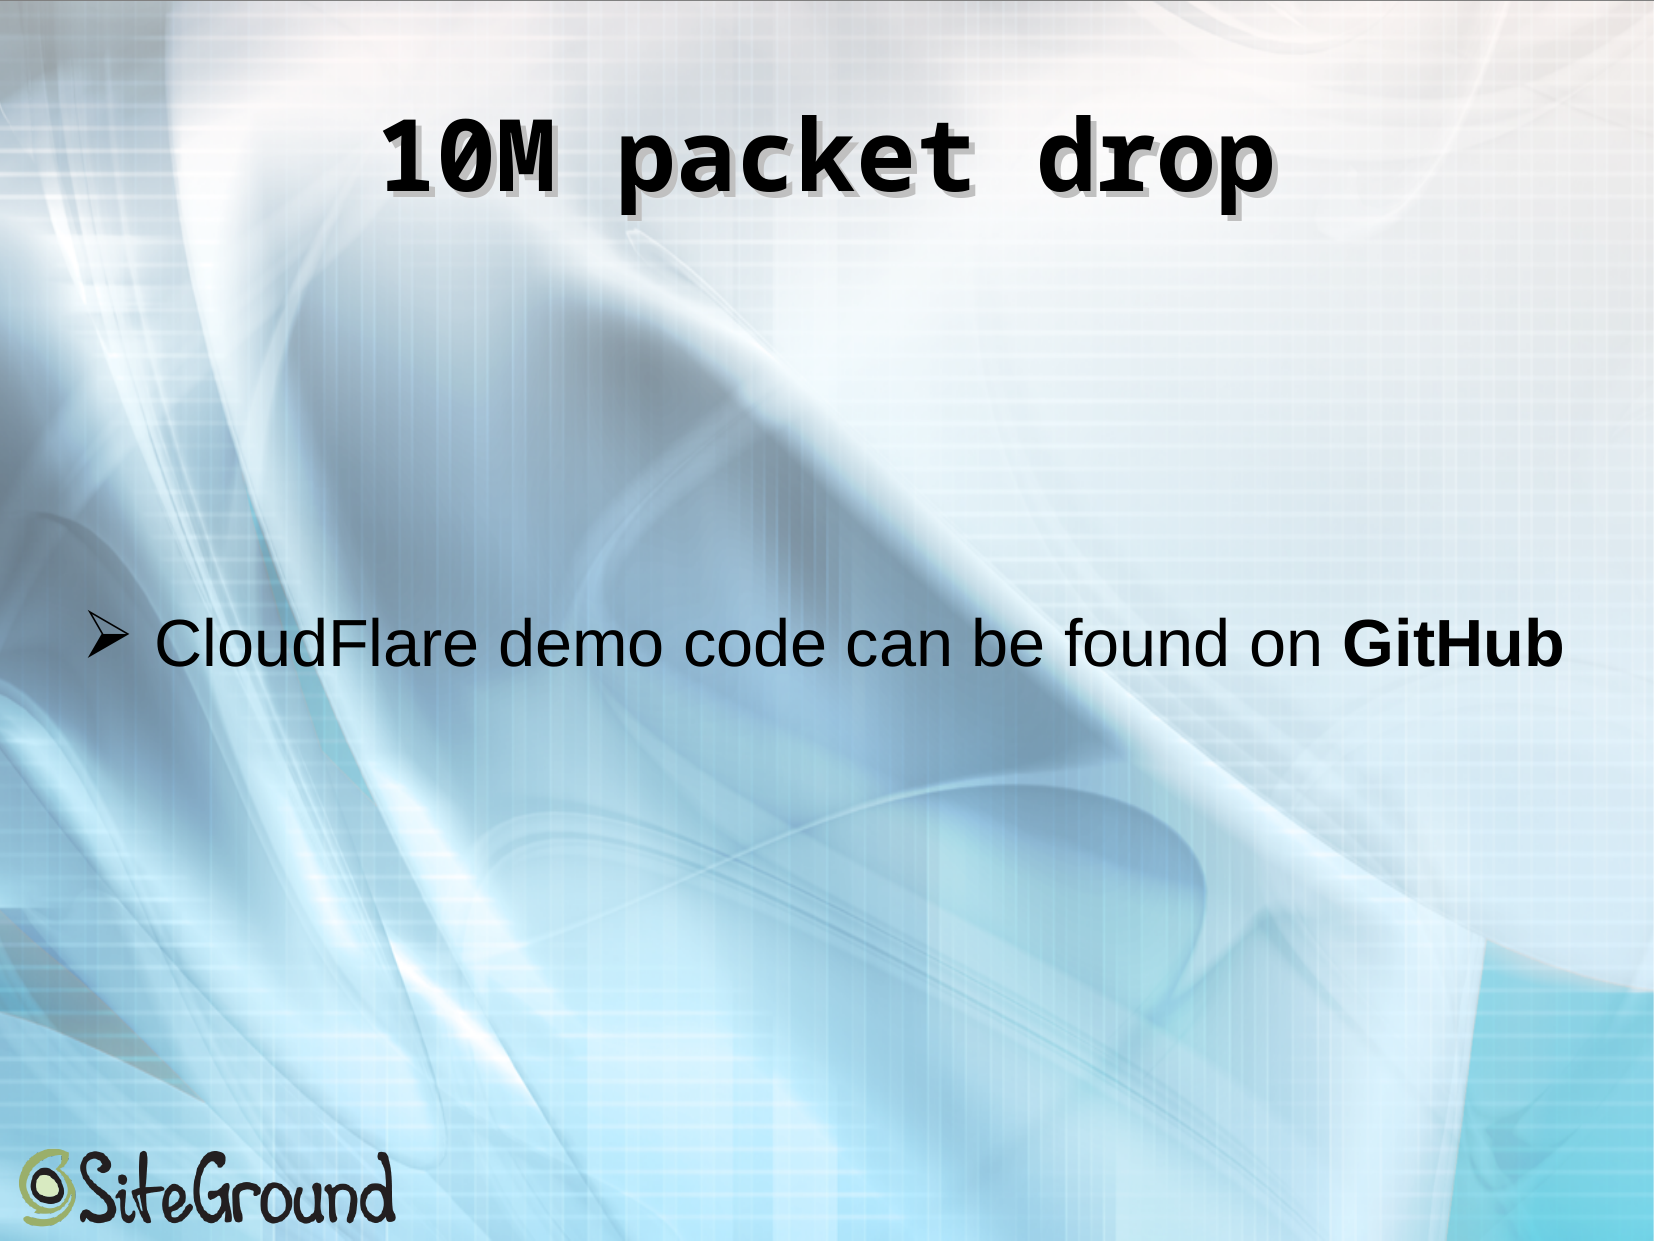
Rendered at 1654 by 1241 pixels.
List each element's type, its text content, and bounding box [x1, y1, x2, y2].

subtitle CloudFlare demo code can be found on GitHub [82, 195, 1571, 1091]
picture [15, 1145, 396, 1233]
title 10M packet drop [82, 49, 1571, 195]
